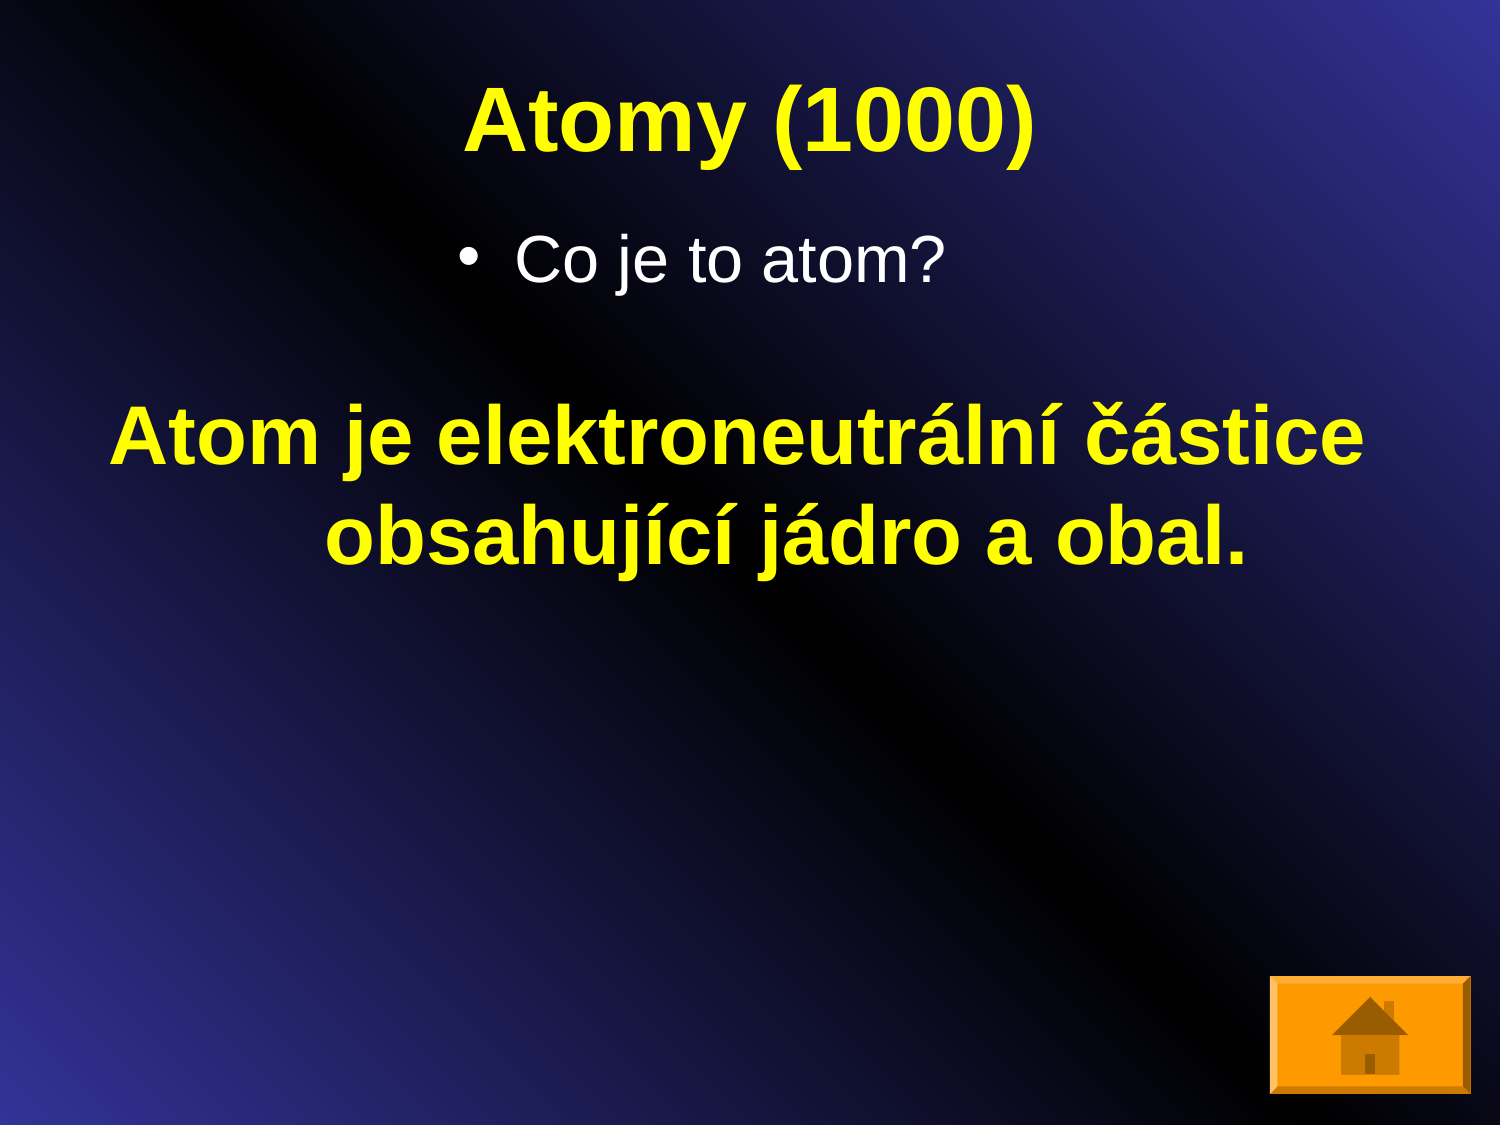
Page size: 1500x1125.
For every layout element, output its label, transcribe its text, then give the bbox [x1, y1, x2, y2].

text_box [1271, 976, 1471, 1094]
list Co je to atom? [442, 208, 1010, 315]
title Atomy (1000) [75, 45, 1426, 185]
text_box Atom je elektroneutrální částice obsahující jádro a obal. [64, 373, 1412, 589]
